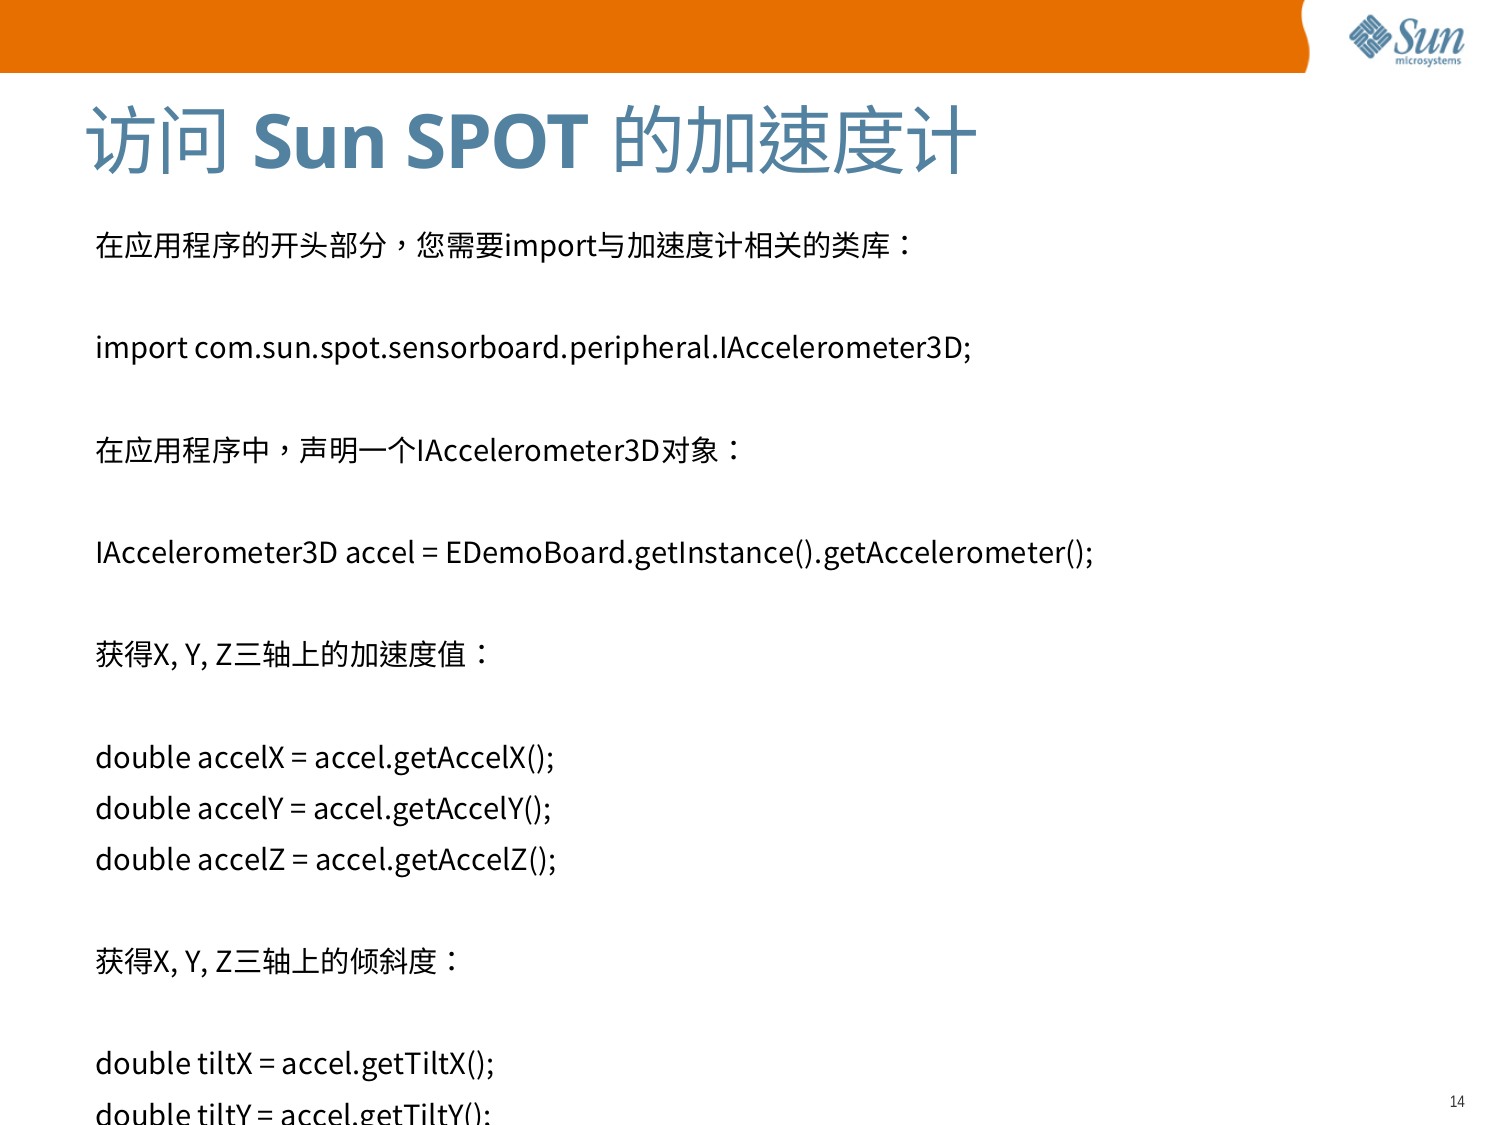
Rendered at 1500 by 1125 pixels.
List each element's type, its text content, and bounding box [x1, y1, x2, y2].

text_box 在应用程序的开头部分，您需要import与加速度计相关的类库： import com.sun.spot.sensorboard.peripheral.IAccelerometer3D; 在应用程序中，声明一个IAccelerometer3D对象： IAccelerometer3D accel = EDemoBoard.getInstance().getAccelerometer(); 获得X, Y, Z三轴上的加速度值： double accelX = accel.getAccelX(); double accelY = accel.getAccelY(); double accelZ = accel.getAccelZ(); 获得X, Y, Z三轴上的倾斜度： double tiltX = accel.getTiltX(); double tiltY = accel.getTiltY(); double tiltZ = accel.getTiltZ(); [95, 227, 1480, 1040]
picture [0, 0, 1500, 73]
title 访问Sun SPOT的加速度计 [83, 94, 1446, 199]
